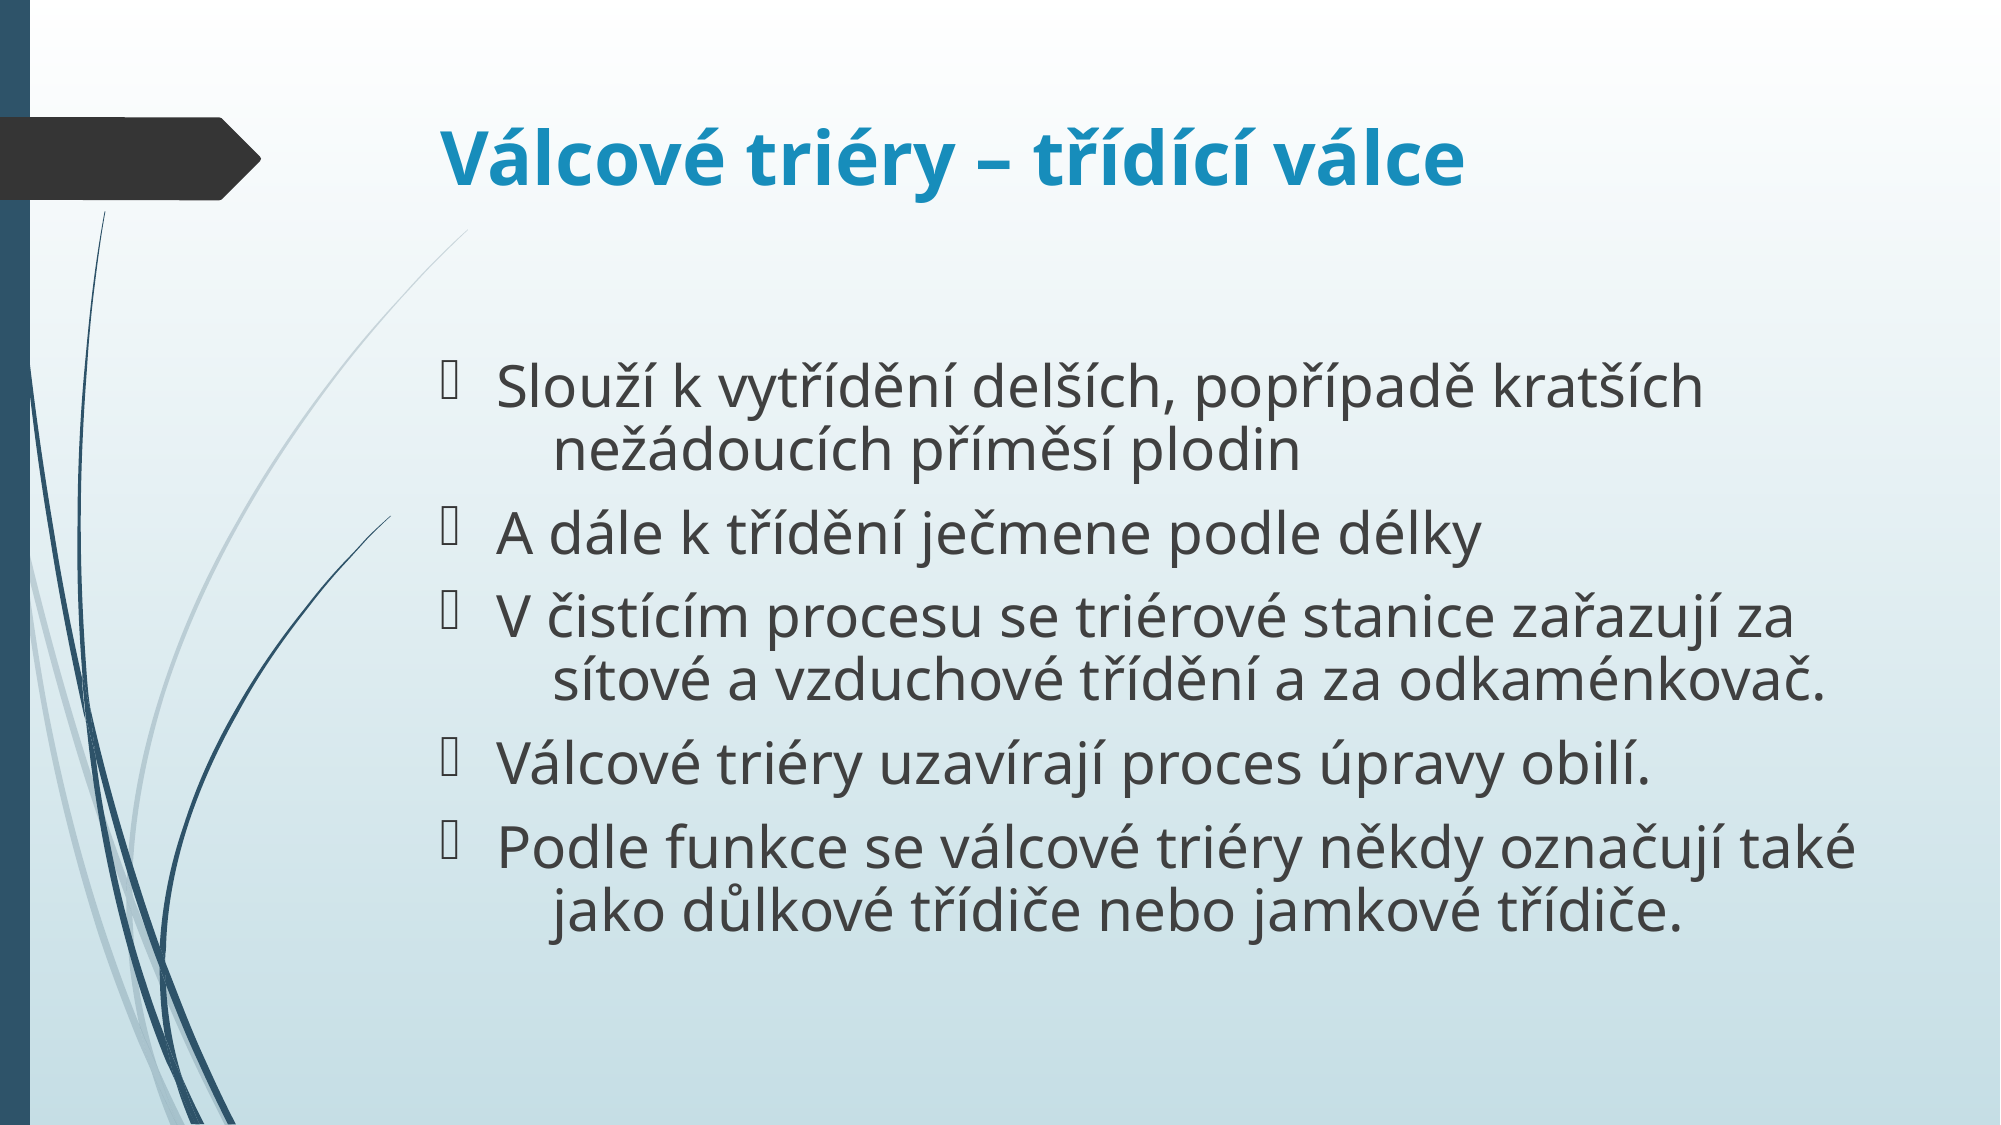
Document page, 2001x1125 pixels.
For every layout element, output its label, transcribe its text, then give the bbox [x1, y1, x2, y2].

list Slouží k vytřídění delších, popřípadě kratších nežádoucích příměsí plodin A dále k třídění ječmene podle délky V čistícím procesu se triérové stanice zařazují za sítové a vzduchové třídění a za odkaménkovač. Válcové triéry uzavírají proces úpravy obilí. Podle funkce se válcové triéry někdy označují také jako důlkové třídiče nebo jamkové třídiče. [424, 350, 1888, 970]
title Válcové triéry – třídící válce [425, 102, 1888, 313]
